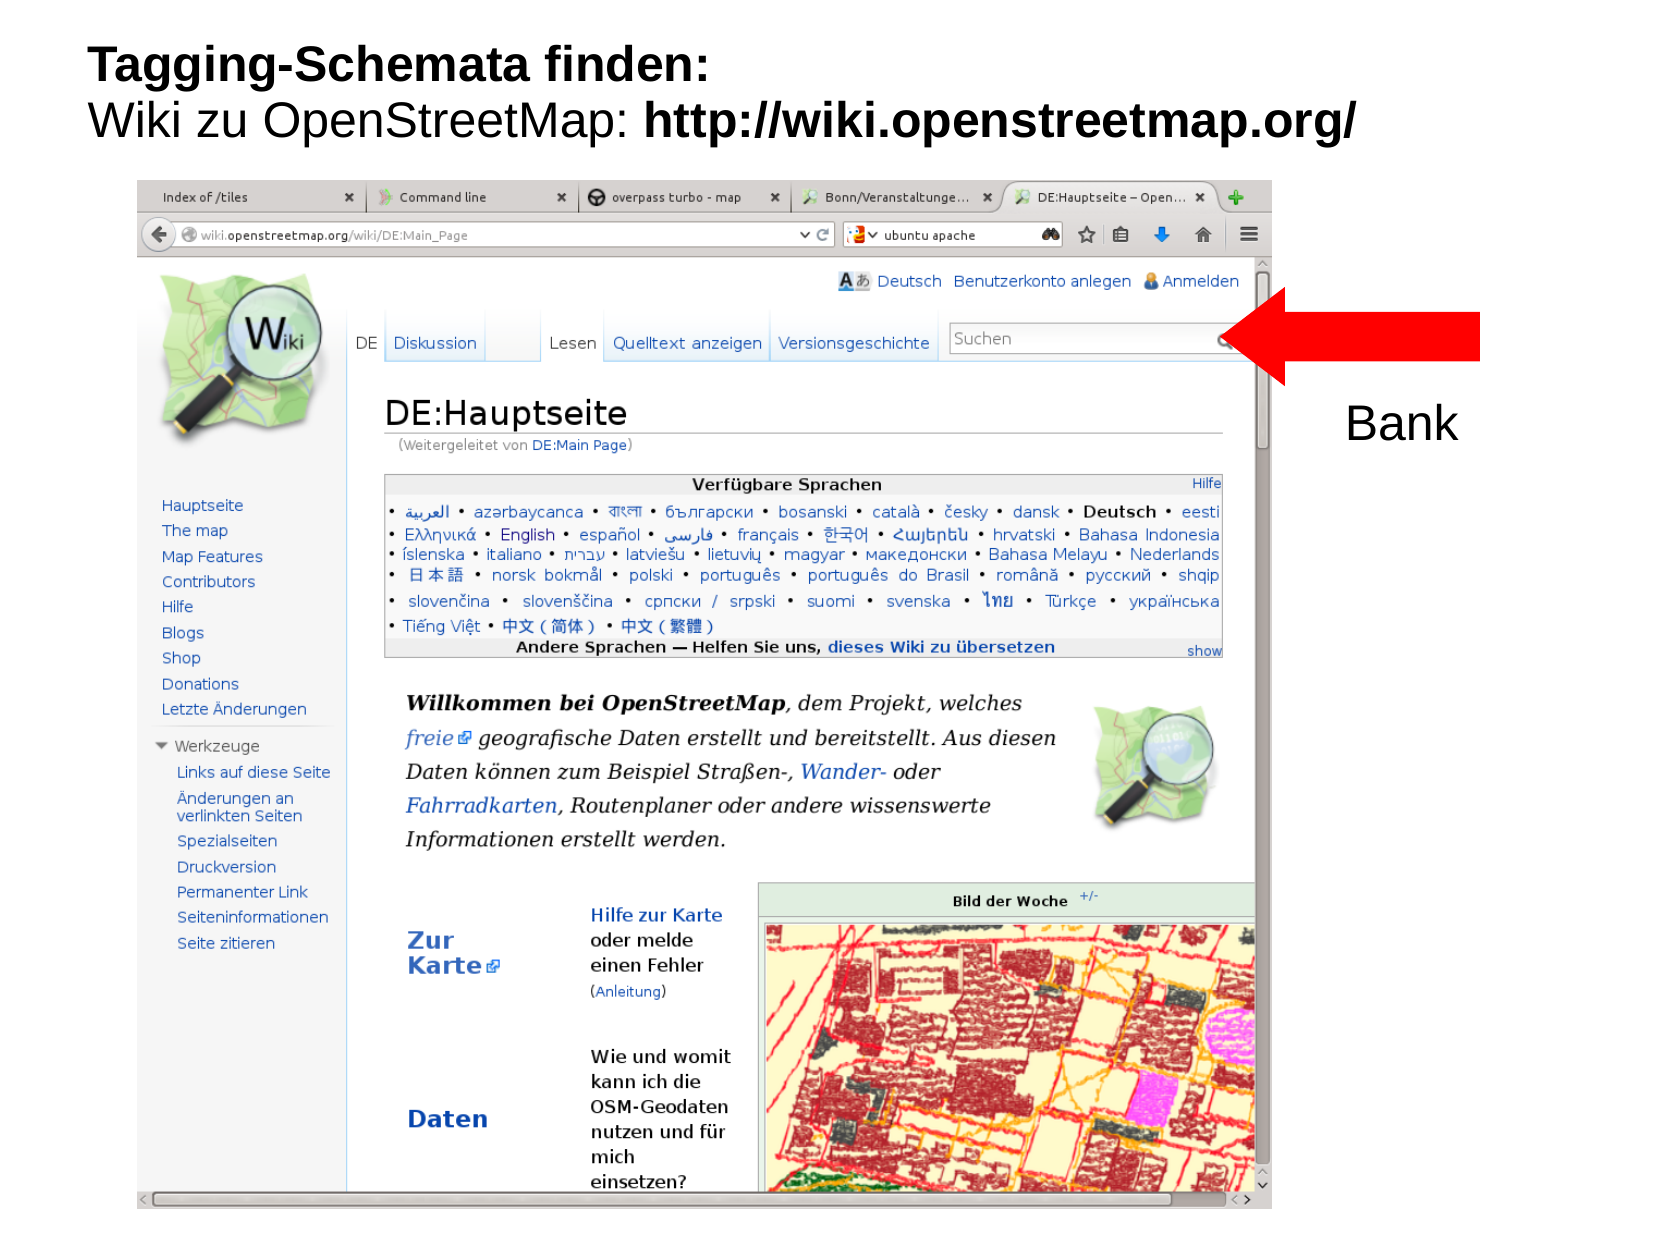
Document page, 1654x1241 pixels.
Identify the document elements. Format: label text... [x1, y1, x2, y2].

text_box [1219, 286, 1480, 387]
text_box Tagging-Schemata finden: Wiki zu OpenStreetMap: http://wiki.openstreetmap.org/ [72, 28, 1393, 157]
picture [137, 180, 1272, 1209]
text_box Bank [1330, 387, 1637, 459]
